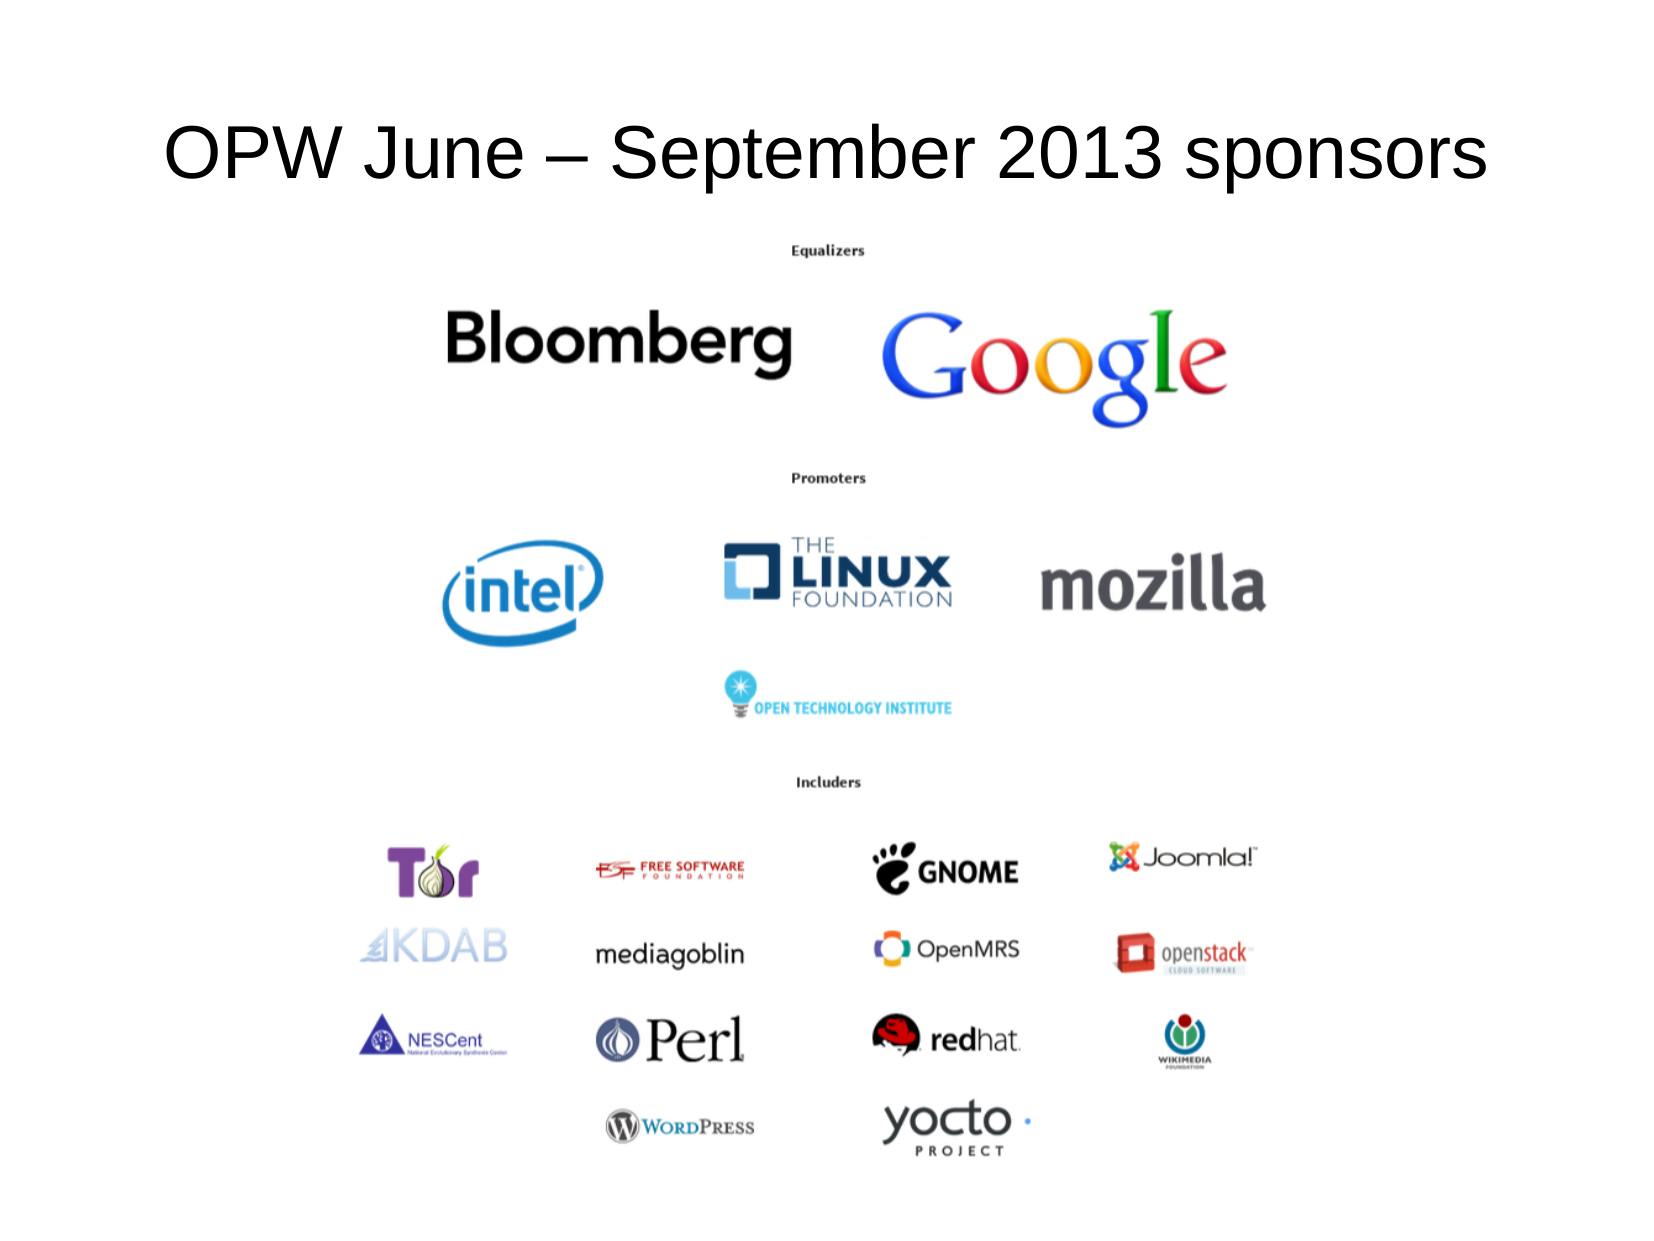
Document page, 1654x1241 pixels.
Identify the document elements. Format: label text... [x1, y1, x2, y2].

picture [269, 239, 1380, 1159]
title OPW June – September 2013 sponsors [82, 49, 1571, 257]
